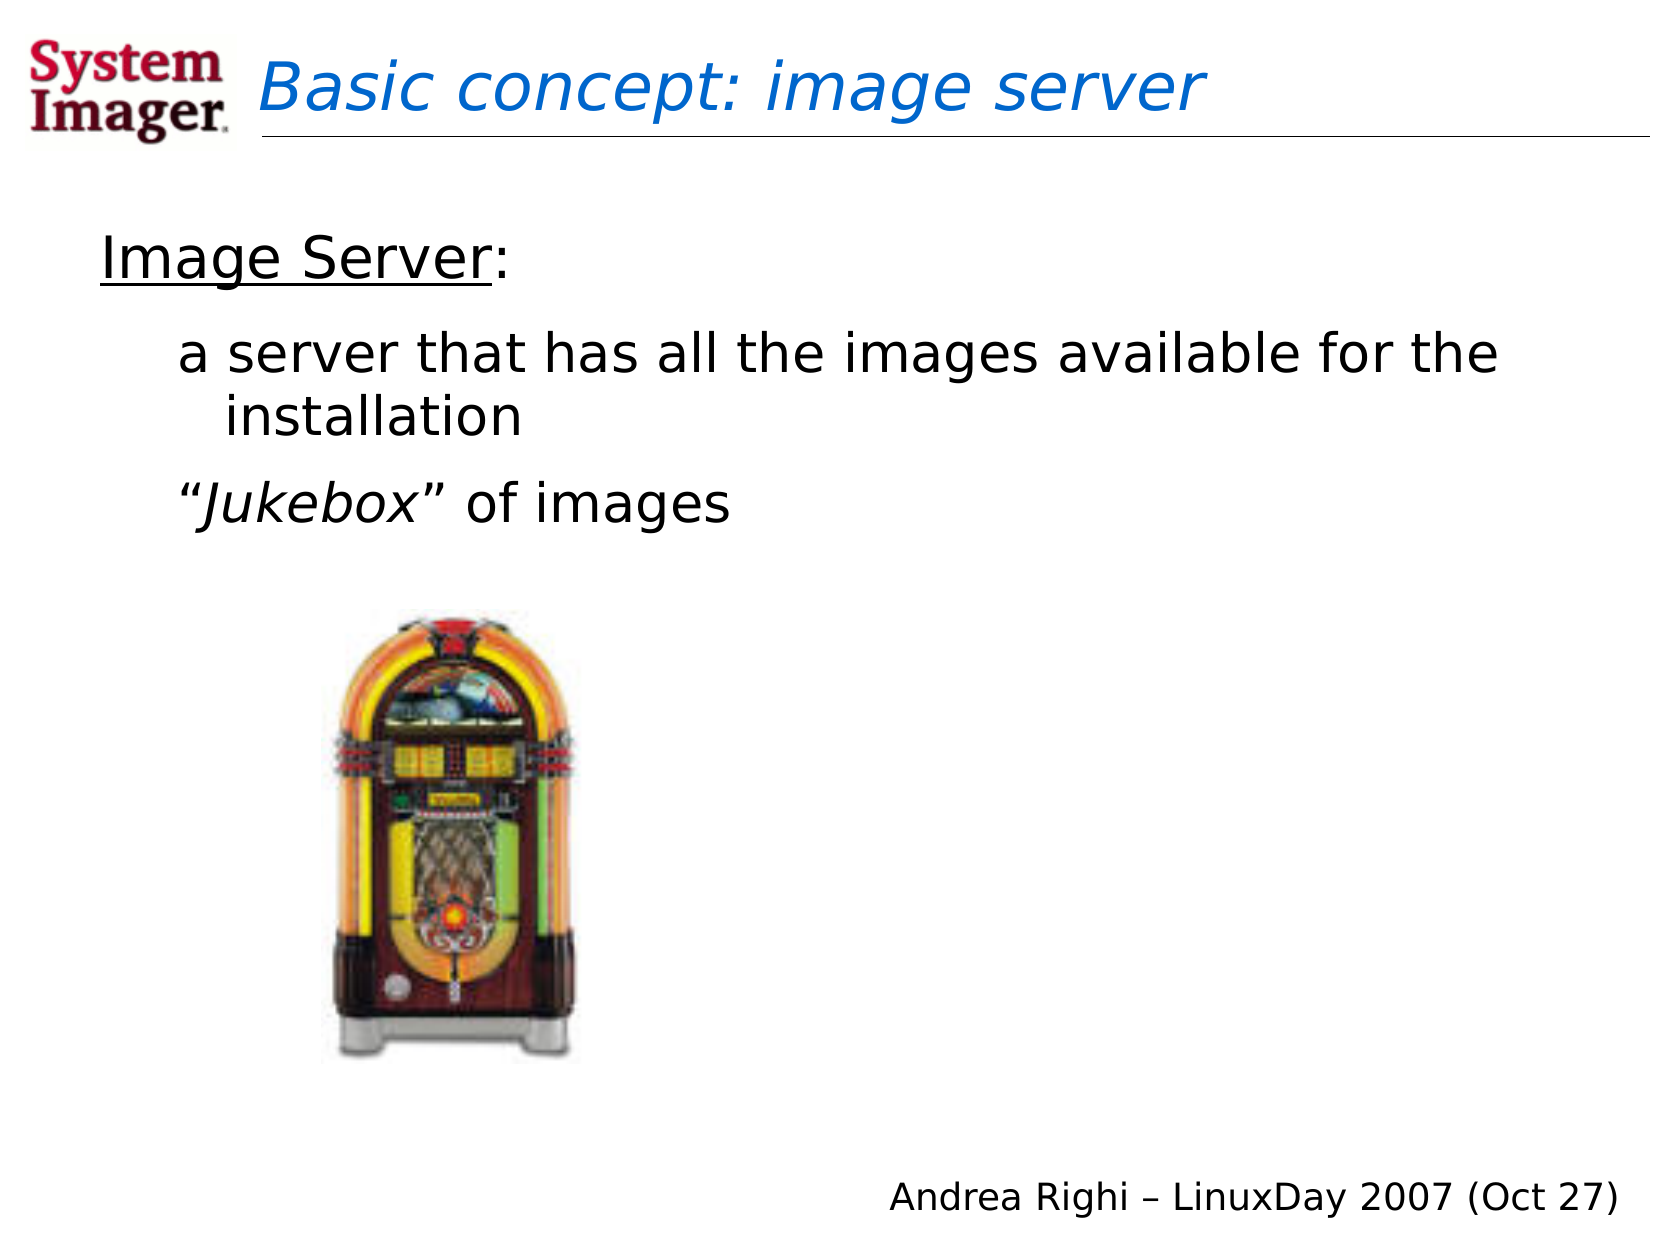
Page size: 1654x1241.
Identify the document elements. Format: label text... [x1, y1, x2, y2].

title Basic concept: image server [258, 47, 1529, 126]
picture [25, 34, 237, 151]
picture [321, 609, 588, 1065]
list Image Server: a server that has all the images available for the installation “Jukebox” of images [82, 225, 1571, 1095]
